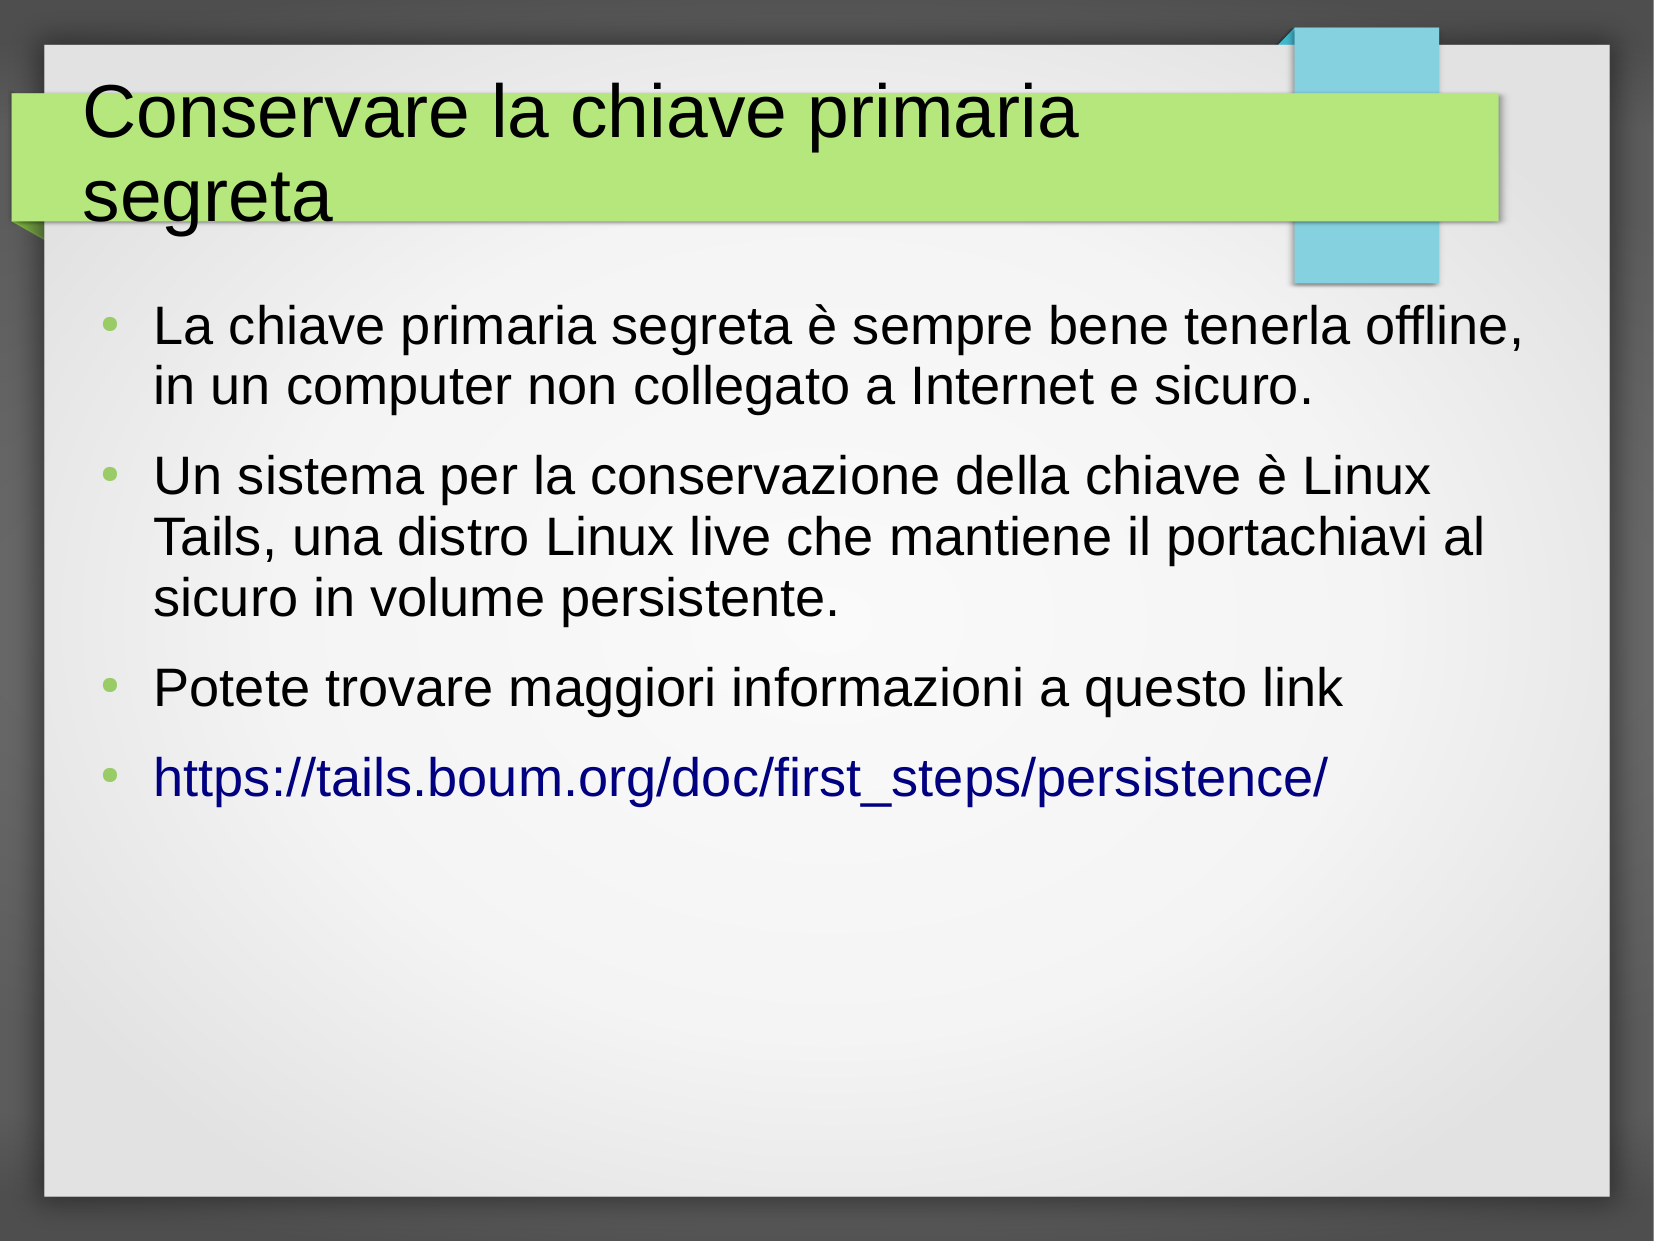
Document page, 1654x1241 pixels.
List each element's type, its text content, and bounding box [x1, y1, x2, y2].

picture [0, 0, 1654, 1241]
list La chiave primaria segreta è sempre bene tenerla offline, in un computer non collegato a Internet e sicuro. Un sistema per la conservazione della chiave è Linux Tails, una distro Linux live che mantiene il portachiavi al sicuro in volume persistente. Potete trovare maggiori informazioni a questo link https://tails.boum.org/doc/first_steps/persistence/ [82, 295, 1571, 1015]
title Conservare la chiave primaria segreta [82, 69, 1264, 238]
